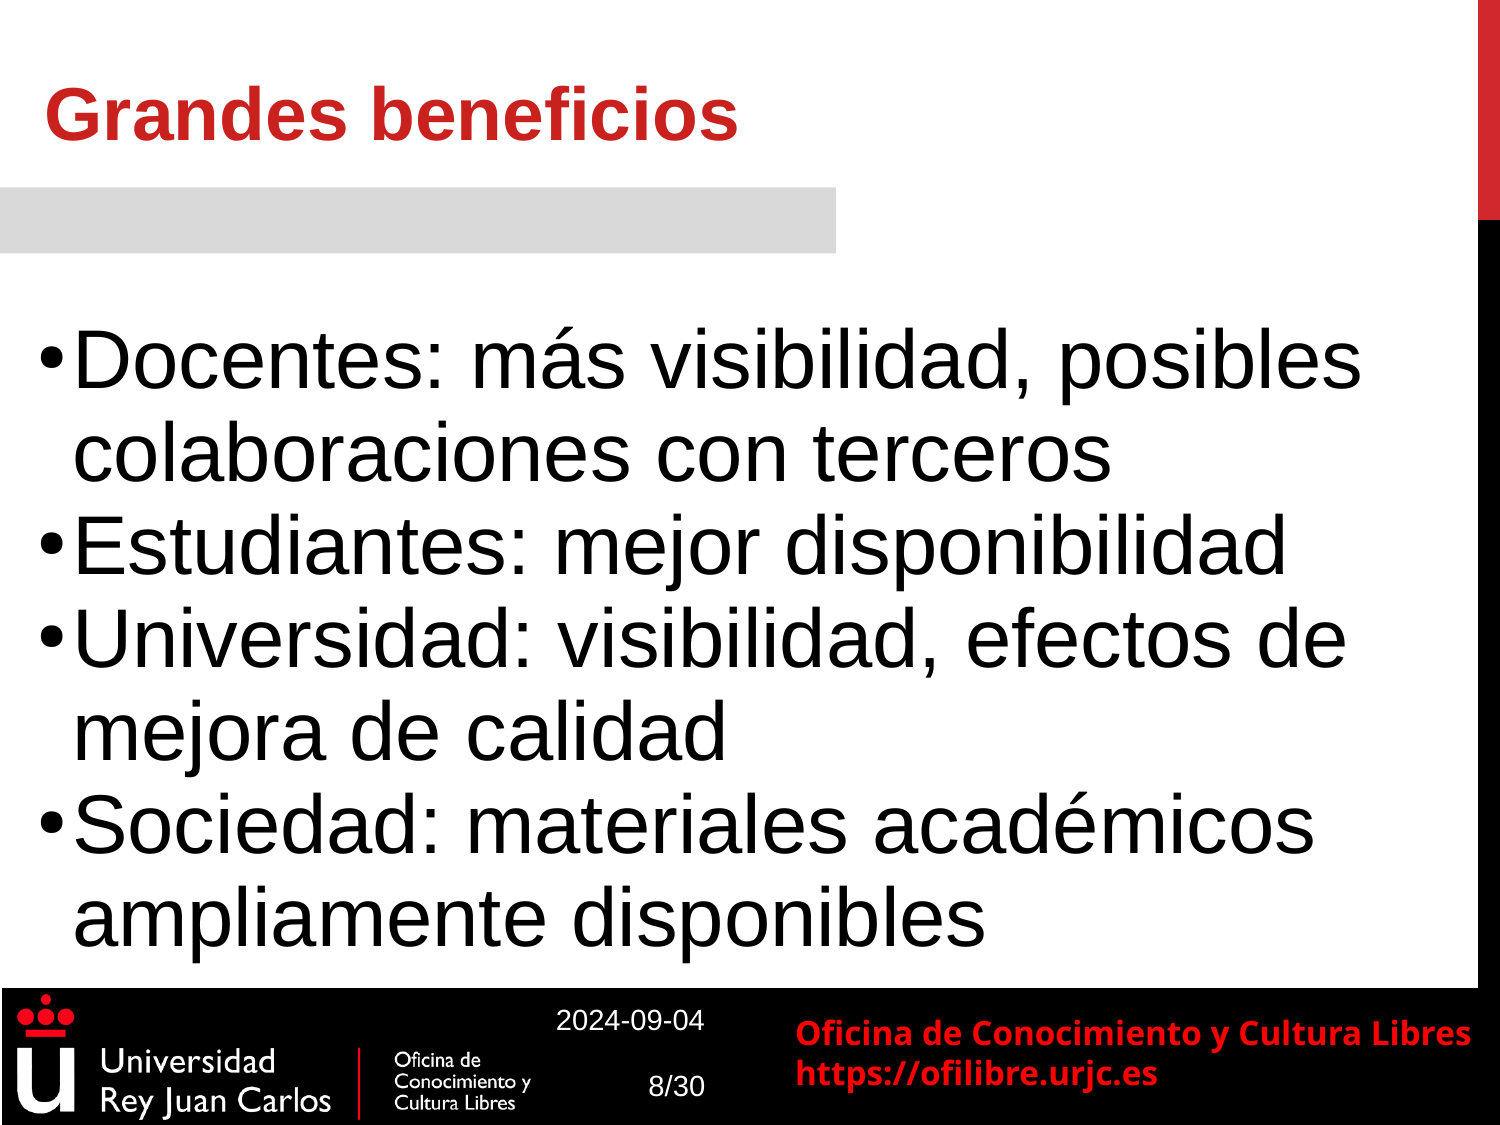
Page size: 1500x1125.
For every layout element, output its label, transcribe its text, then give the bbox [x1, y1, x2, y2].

text_box Grandes beneficios [30, 64, 1306, 248]
title [75, 7, 1425, 196]
picture [17, 994, 531, 1120]
text_box Docentes: más visibilidad, posibles colaboraciones con terceros Estudiantes: mejor disponibilidad Universidad: visibilidad, efectos de mejora de calidad Sociedad: materiales académicos ampliamente disponibles [22, 305, 1463, 972]
